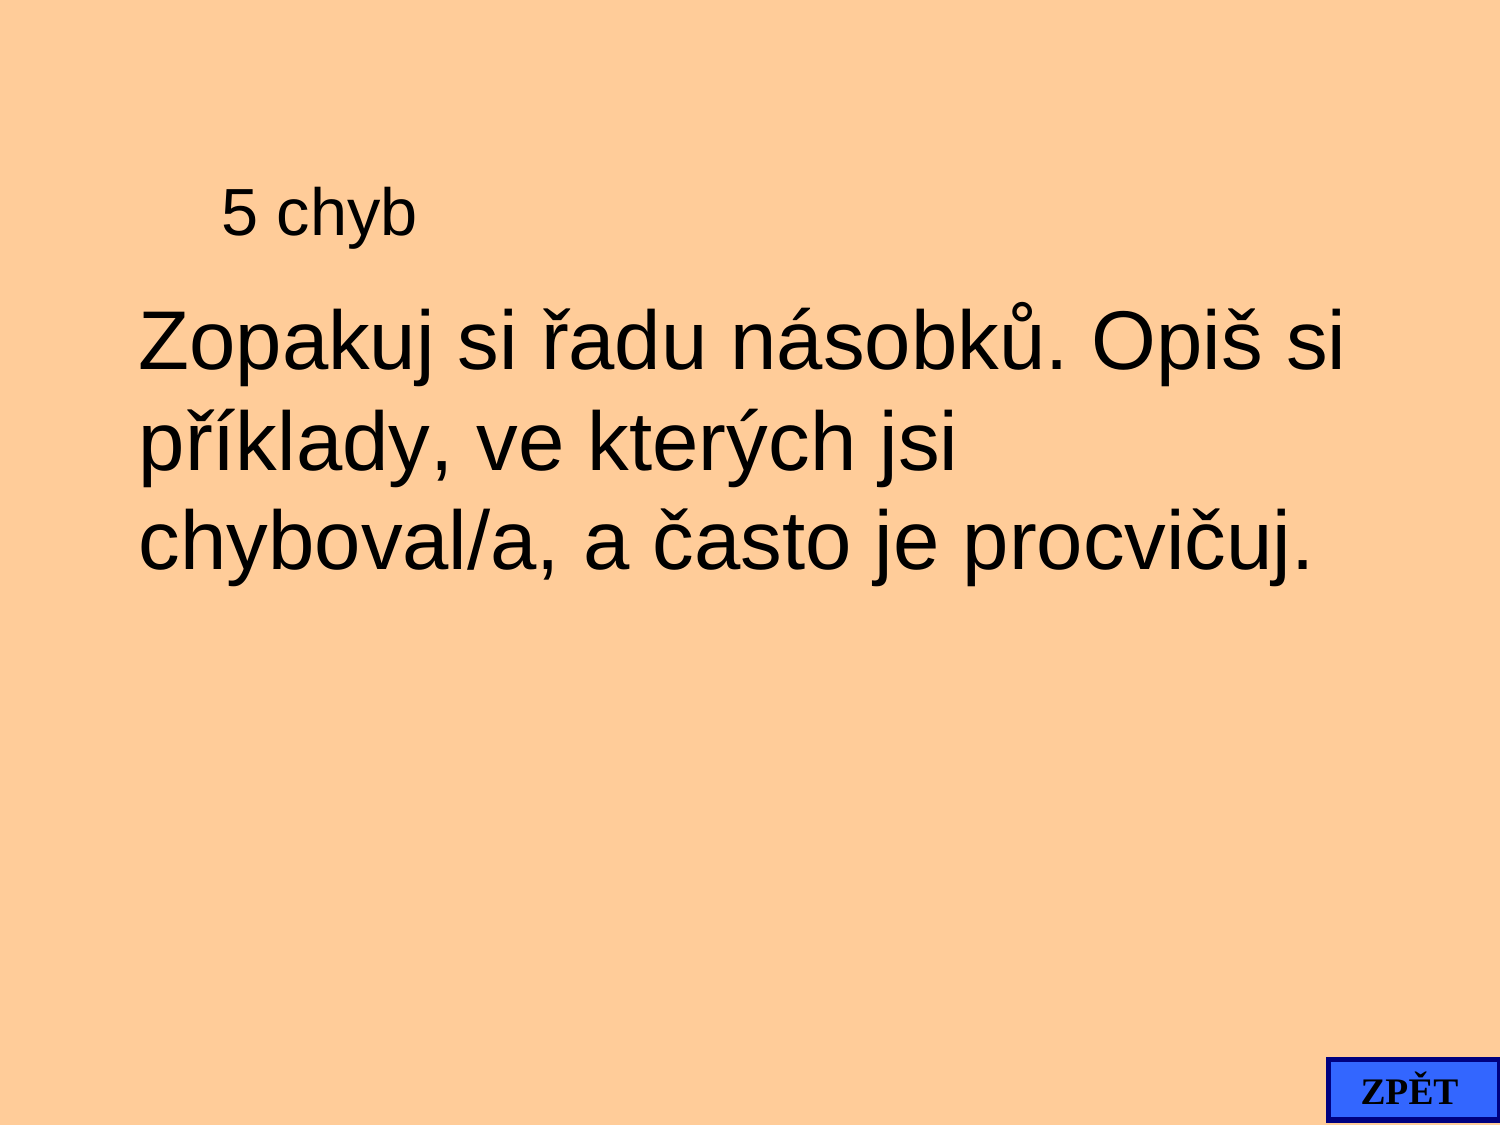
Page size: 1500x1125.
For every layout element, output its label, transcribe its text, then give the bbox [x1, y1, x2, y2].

text_box Zopakuj si řadu násobků. Opiš si příklady, ve kterých jsi chyboval/a, a často je procvičuj. [123, 278, 1400, 595]
text_box ZPĚT [1328, 1059, 1500, 1121]
text_box 5 chyb [206, 160, 1317, 257]
